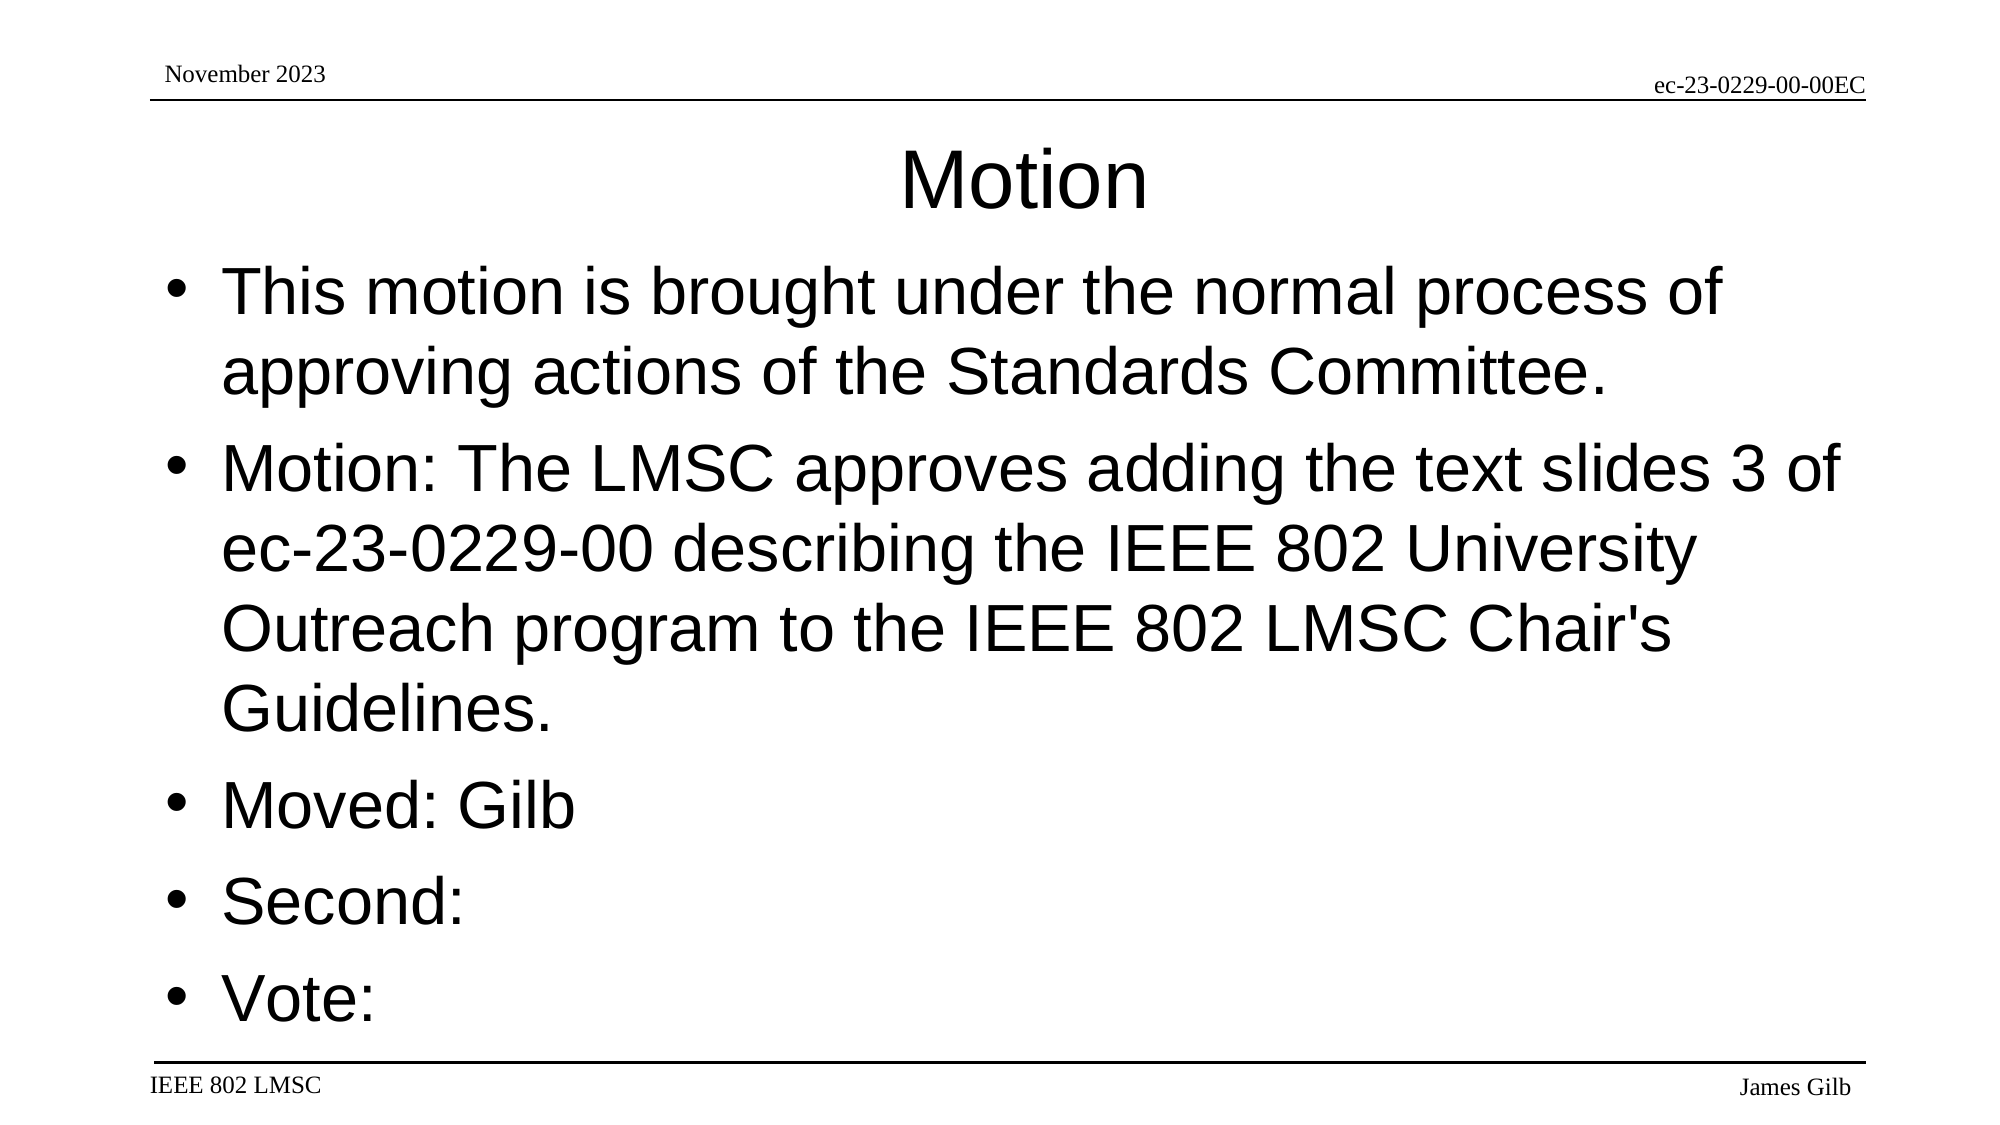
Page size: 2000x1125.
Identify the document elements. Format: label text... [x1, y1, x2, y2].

list This motion is brought under the normal process of approving actions of the Standards Committee. Motion: The LMSC approves adding the text slides 3 of ec-23-0229-00 describing the IEEE 802 University Outreach program to the IEEE 802 LMSC Chair's Guidelines. Moved: Gilb Second: Vote: [149, 239, 1900, 1051]
title Motion [149, 112, 1900, 238]
